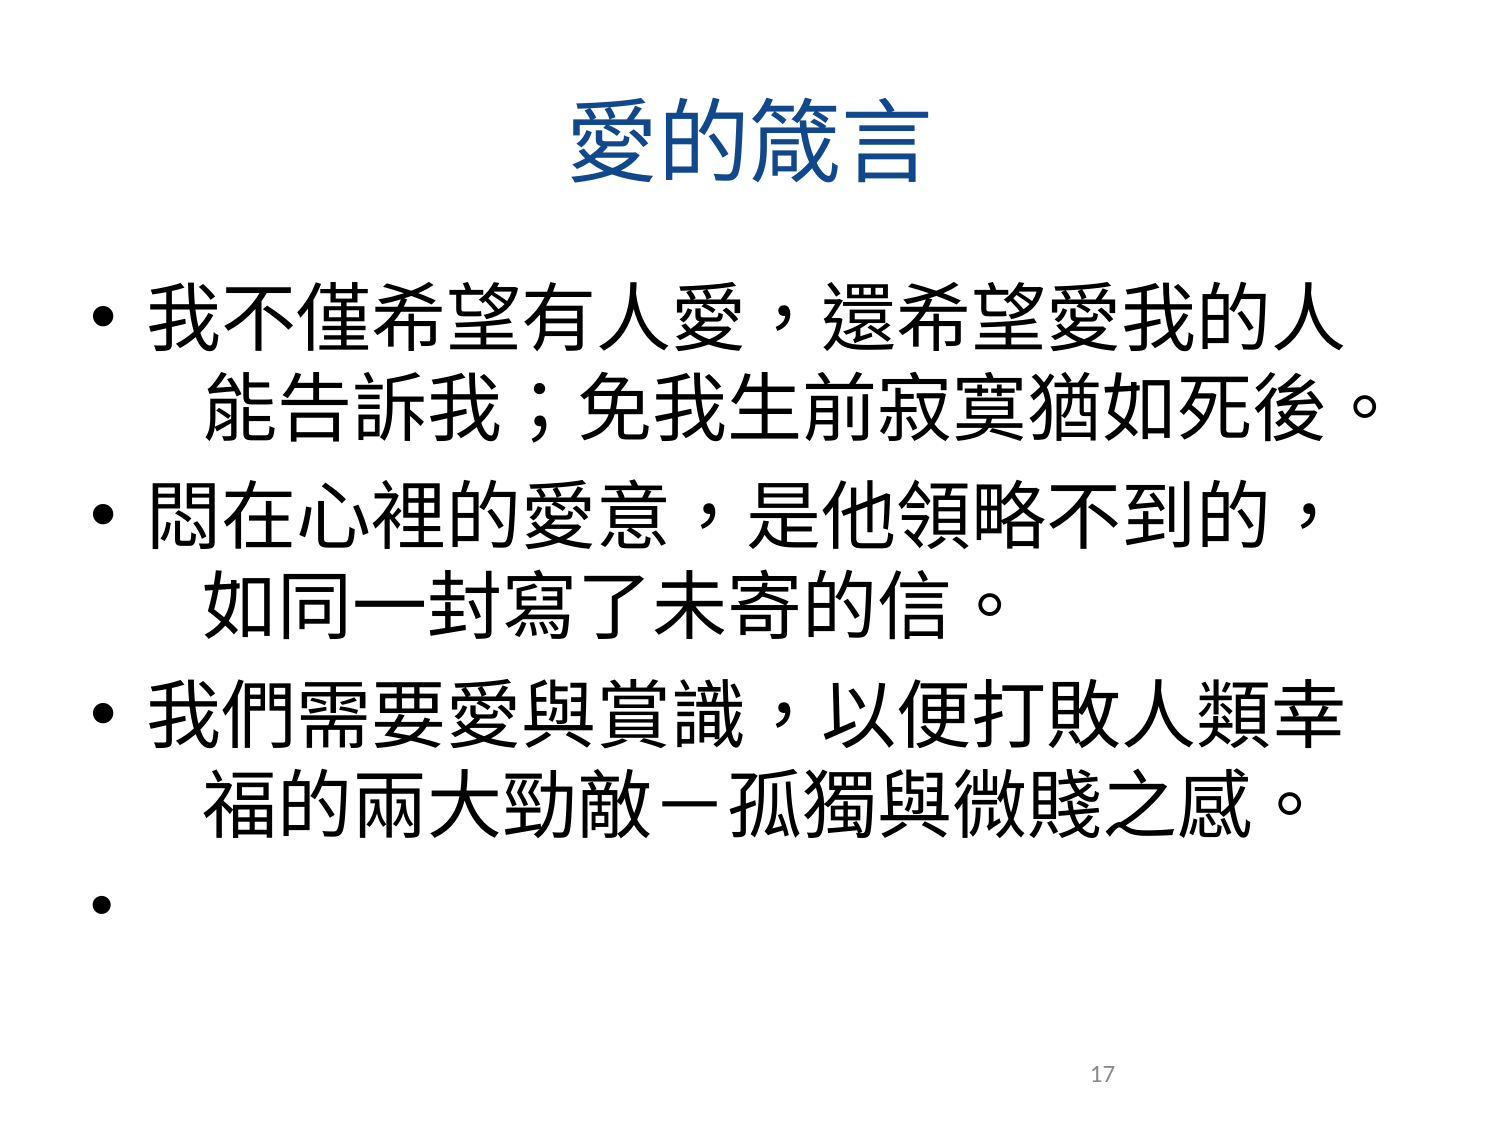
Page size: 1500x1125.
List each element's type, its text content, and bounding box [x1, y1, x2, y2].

title 愛的箴言 [75, 45, 1426, 233]
list 我不僅希望有人愛，還希望愛我的人能告訴我；免我生前寂寞猶如死後。 悶在心裡的愛意，是他領略不到的，如同一封寫了未寄的信。 我們需要愛與賞識，以便打敗人類幸福的兩大勁敵－孤獨與微賤之感。 [75, 262, 1426, 1005]
text_box [1074, 1042, 1426, 1103]
